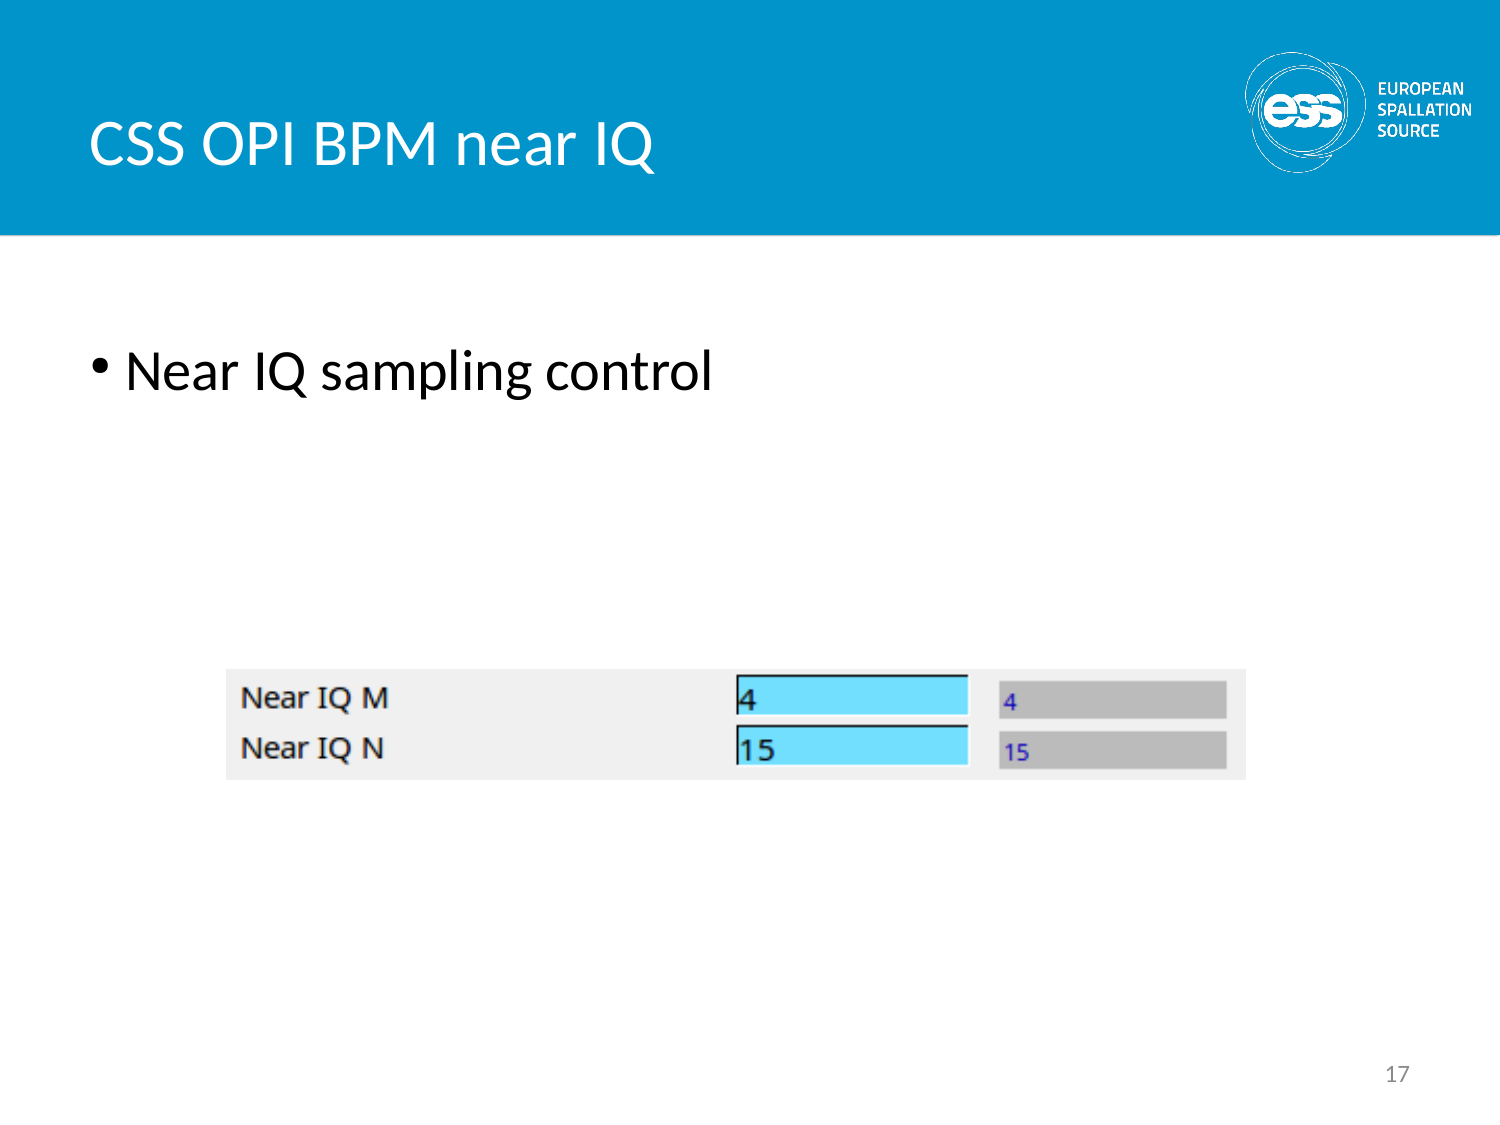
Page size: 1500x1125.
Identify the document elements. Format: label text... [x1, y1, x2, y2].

picture [1436, 104, 1444, 115]
text_box Near IQ sampling control [75, 254, 1411, 480]
picture [1443, 86, 1450, 93]
picture [1422, 125, 1428, 134]
picture [1423, 83, 1430, 94]
picture [1454, 83, 1458, 94]
text_box <number> [1074, 1042, 1425, 1103]
text_box CSS OPI BPM near IQ [75, 45, 1246, 233]
picture [1389, 104, 1393, 115]
picture [1432, 125, 1438, 136]
picture [1418, 104, 1423, 115]
picture [1398, 109, 1406, 115]
picture [1264, 94, 1342, 127]
picture [1409, 104, 1415, 115]
picture [1400, 83, 1407, 94]
picture [1379, 83, 1385, 94]
picture [226, 669, 1246, 781]
